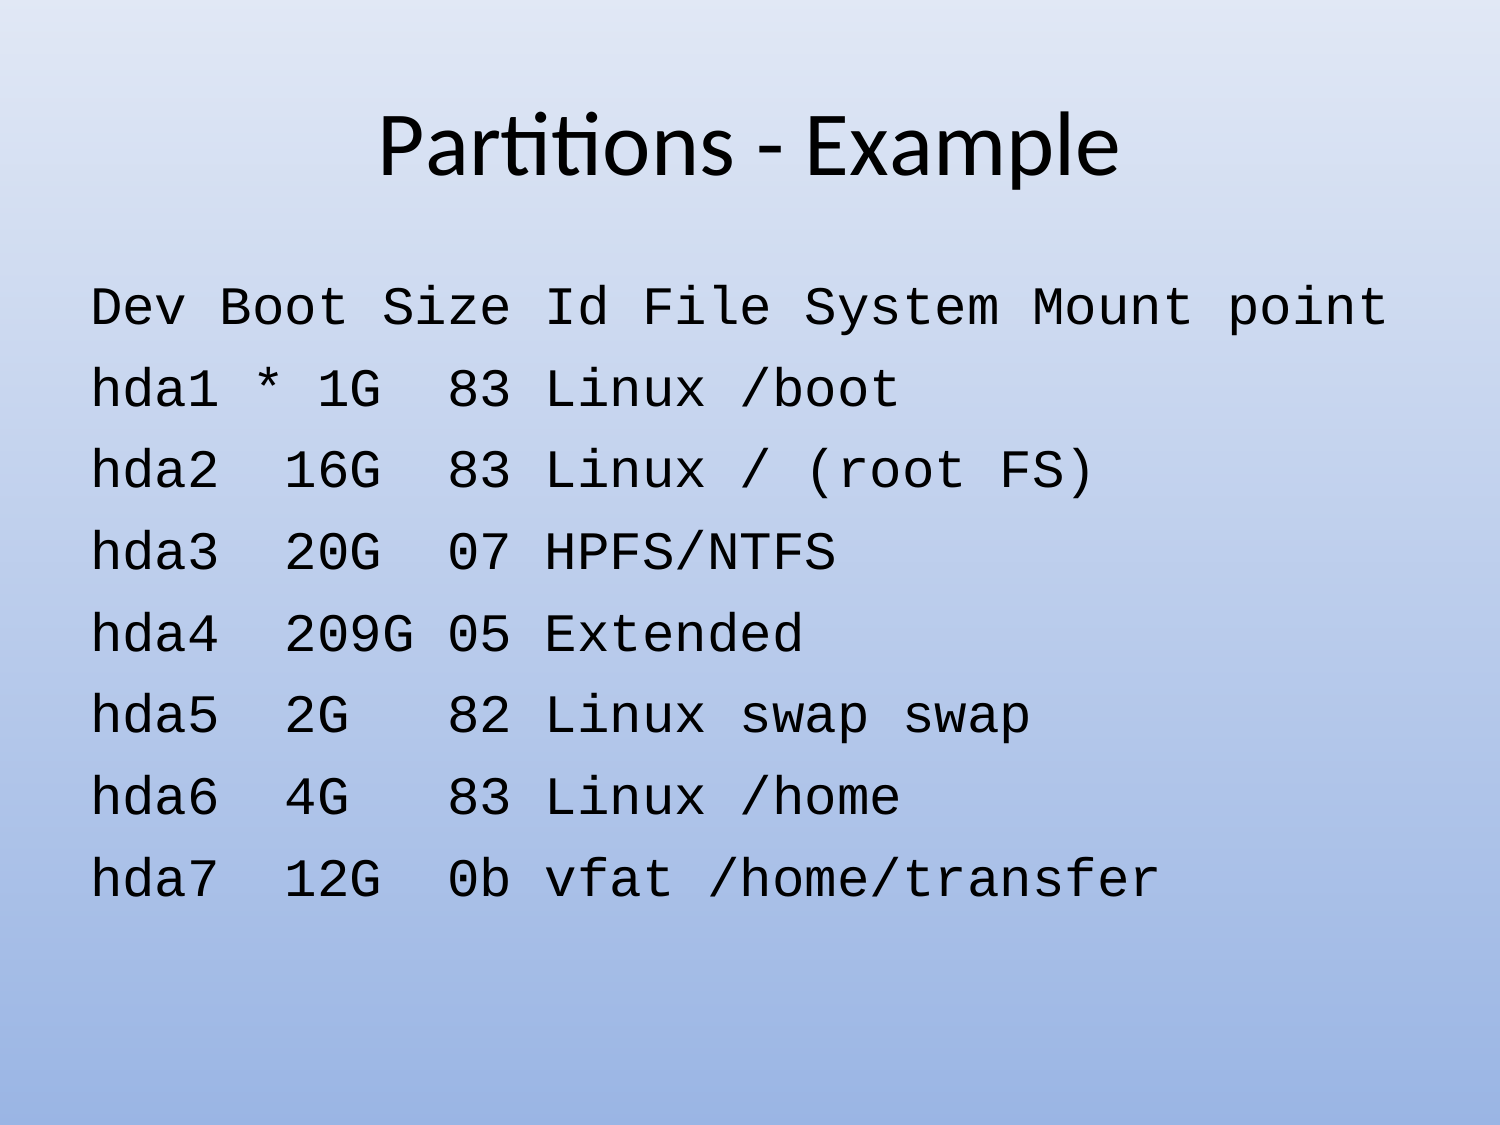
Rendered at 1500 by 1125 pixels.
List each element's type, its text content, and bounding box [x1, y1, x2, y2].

list Dev Boot Size Id File System Mount point hda1 * 1G 83 Linux /boot hda2 16G 83 Linux / (root FS) hda3 20G 07 HPFS/NTFS hda4 209G 05 Extended hda5 2G 82 Linux swap swap hda6 4G 83 Linux /home hda7 12G 0b vfat /home/transfer [75, 262, 1426, 1005]
title Partitions - Example [75, 45, 1426, 233]
